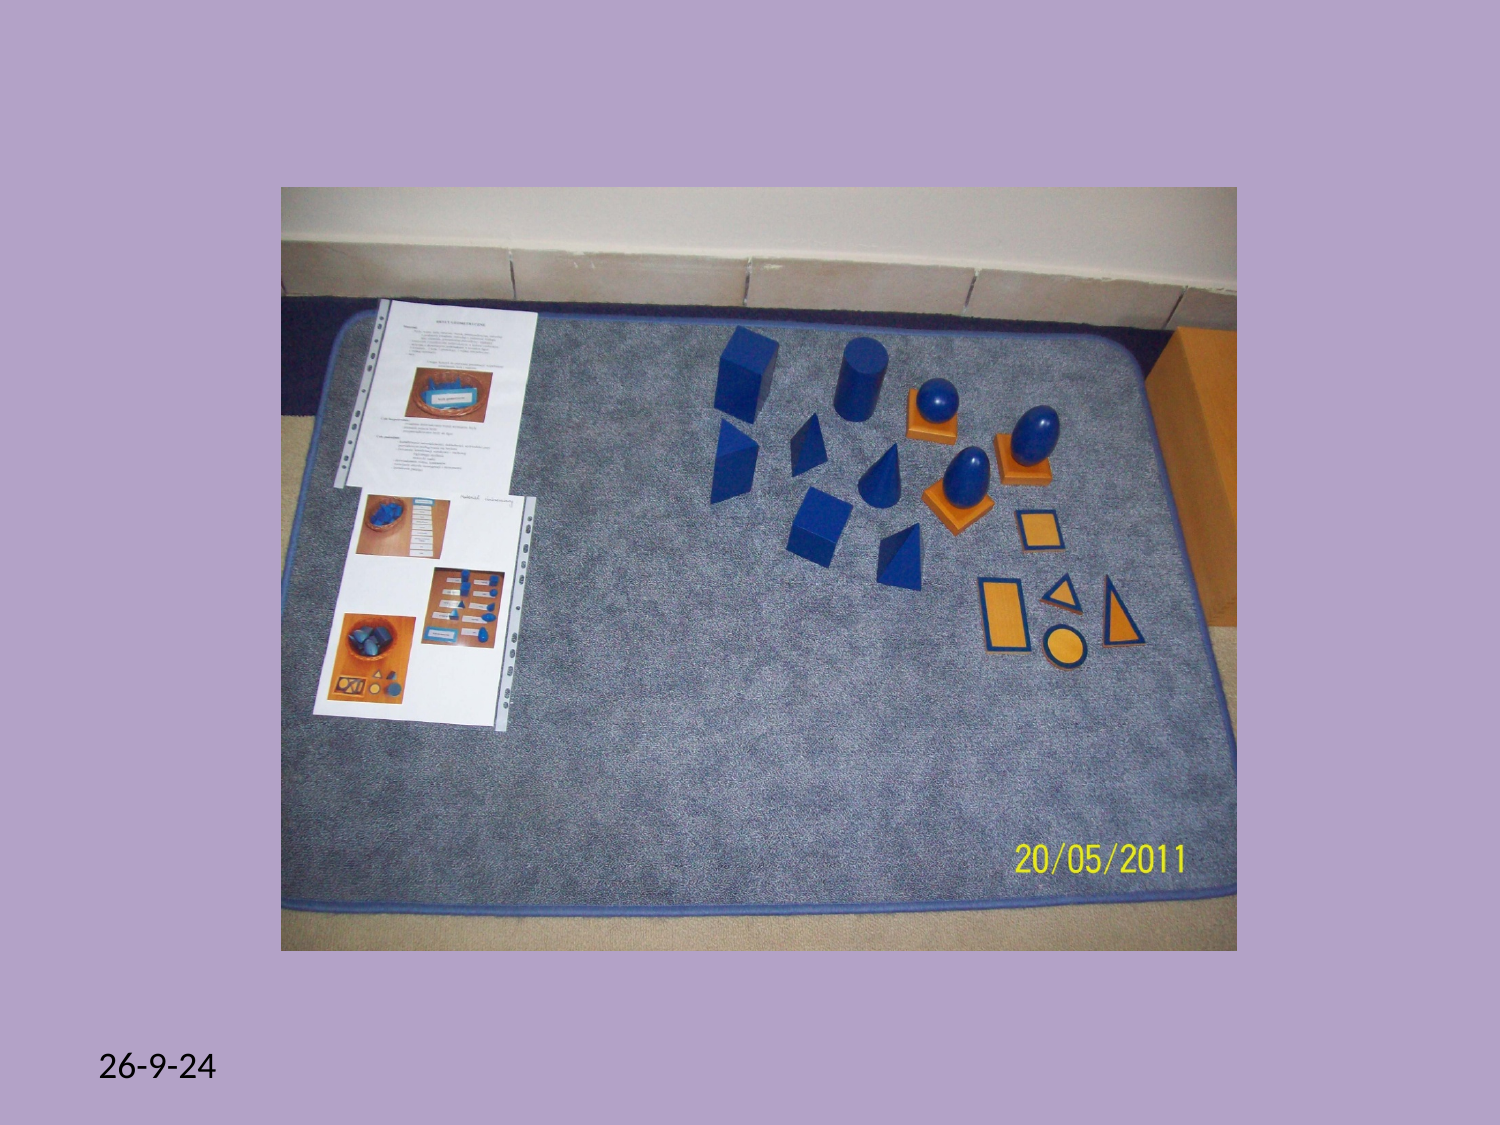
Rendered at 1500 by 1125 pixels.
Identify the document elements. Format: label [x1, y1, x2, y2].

picture [281, 187, 1237, 951]
